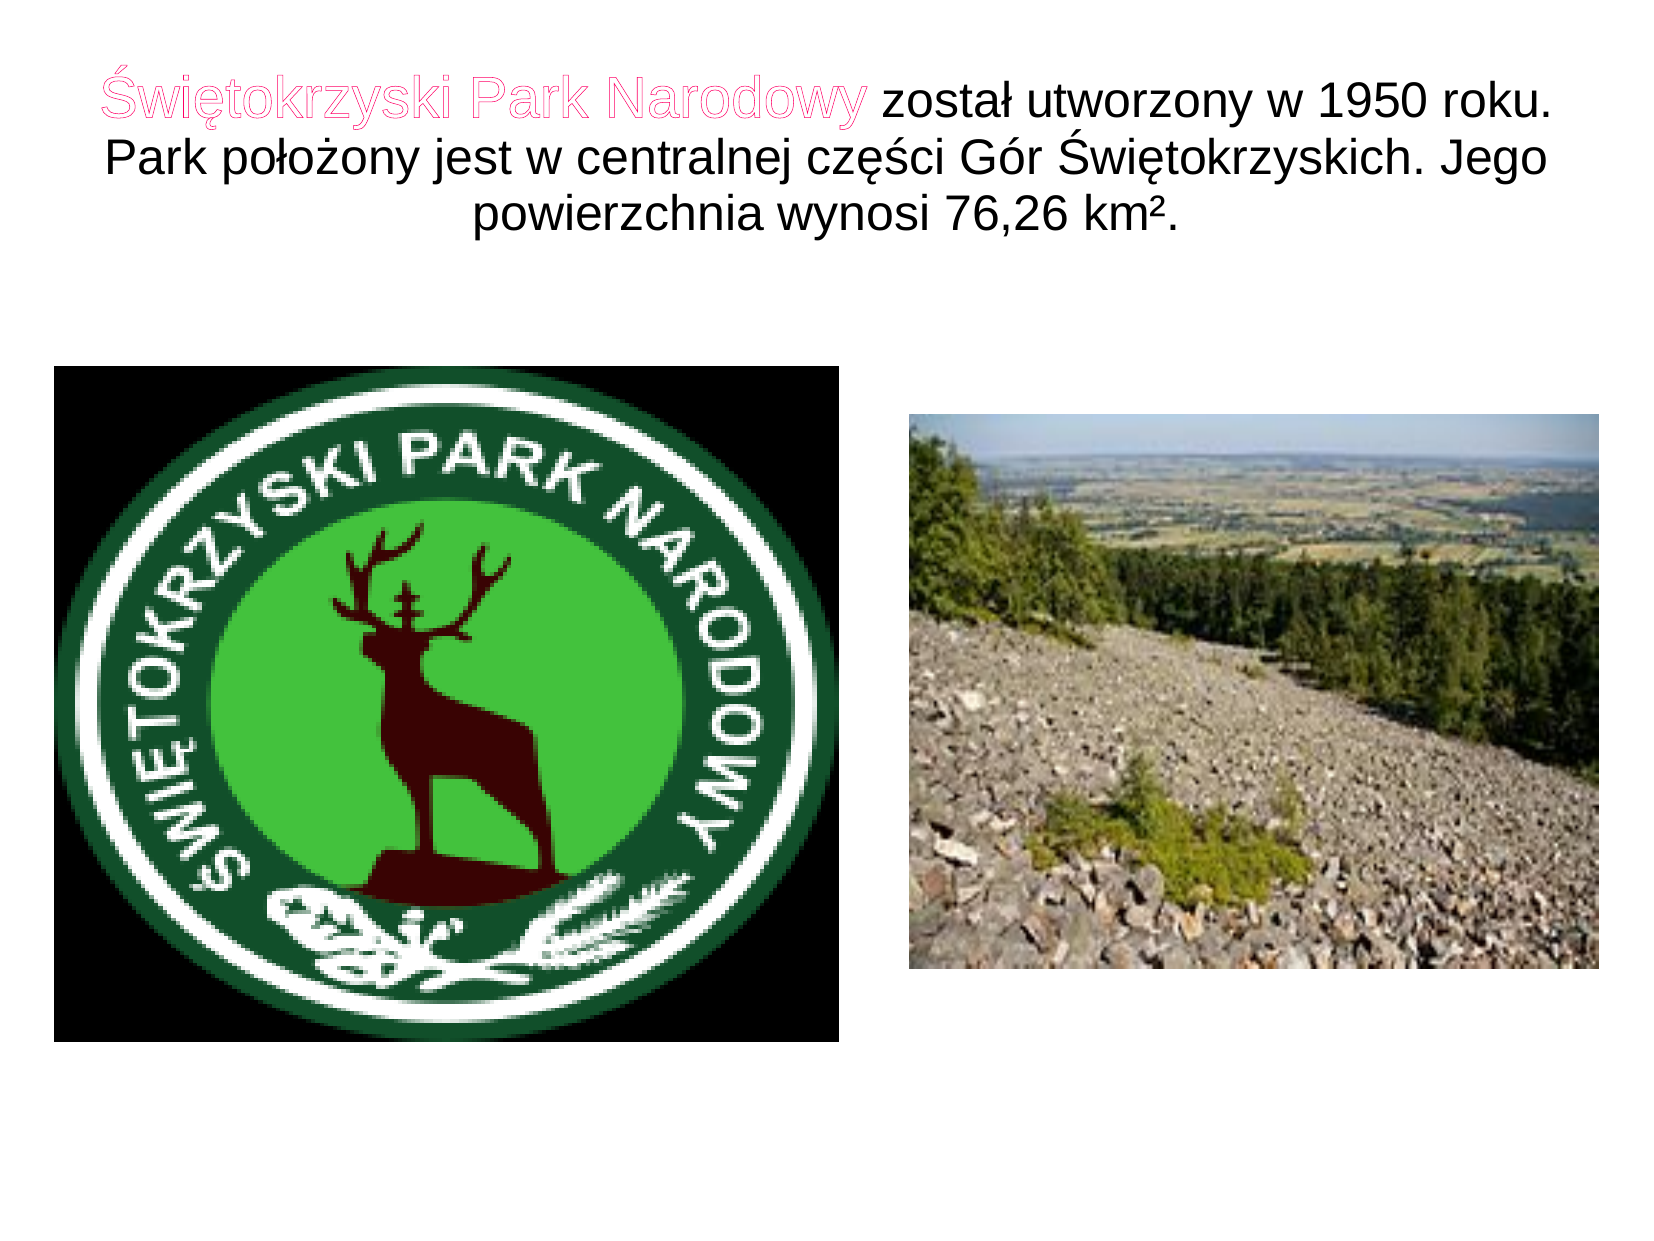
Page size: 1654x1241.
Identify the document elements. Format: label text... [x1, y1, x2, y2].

picture [909, 414, 1599, 969]
picture [54, 366, 839, 1042]
title Świętokrzyski Park Narodowy został utworzony w 1950 roku. Park położony jest w centralnej części Gór Świętokrzyskich. Jego powierzchnia wynosi 76,26 km². [82, 49, 1571, 257]
